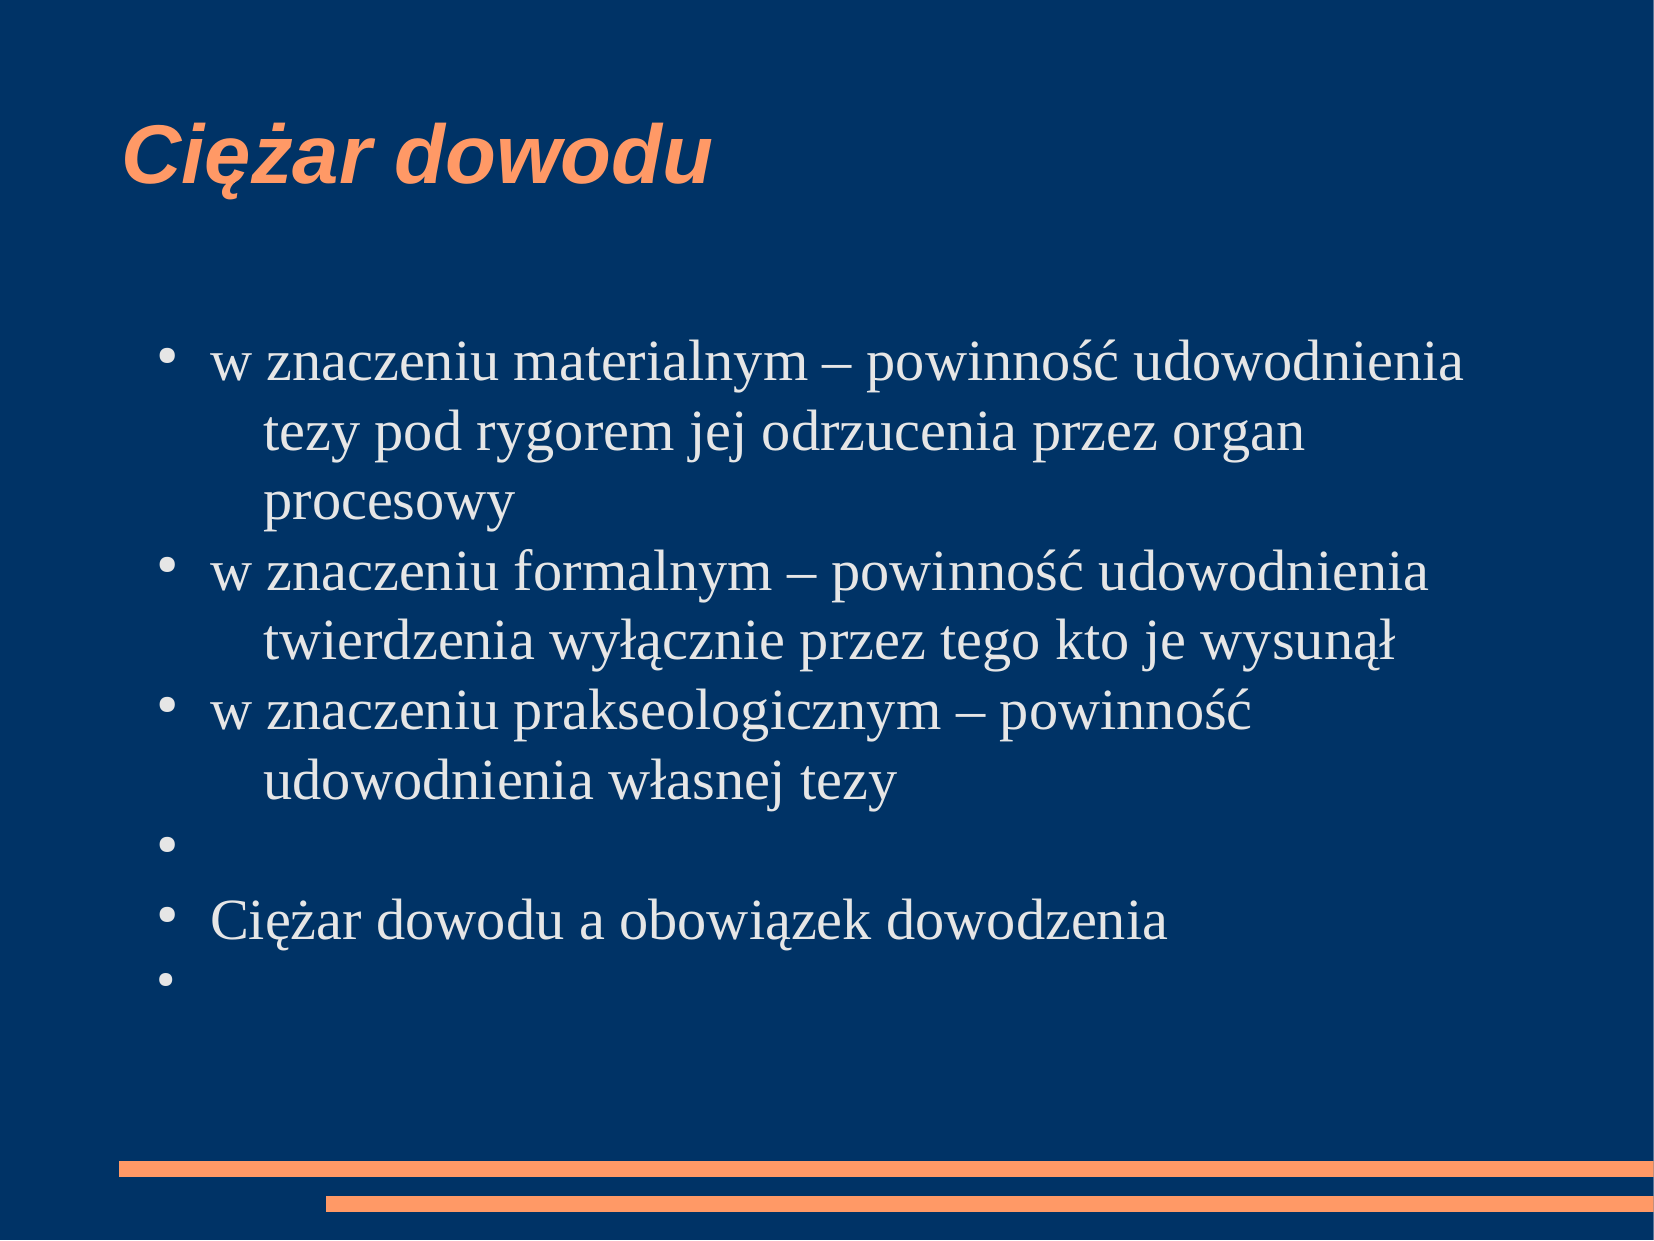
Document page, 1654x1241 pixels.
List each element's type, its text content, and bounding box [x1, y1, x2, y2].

title Ciężar dowodu [121, 46, 1534, 254]
list w znaczeniu materialnym – powinność udowodnienia tezy pod rygorem jej odrzucenia przez organ procesowy w znaczeniu formalnym – powinność udowodnienia twierdzenia wyłącznie przez tego kto je wysunął w znaczeniu prakseologicznym – powinność udowodnienia własnej tezy Ciężar dowodu a obowiązek dowodzenia [121, 322, 1561, 1133]
